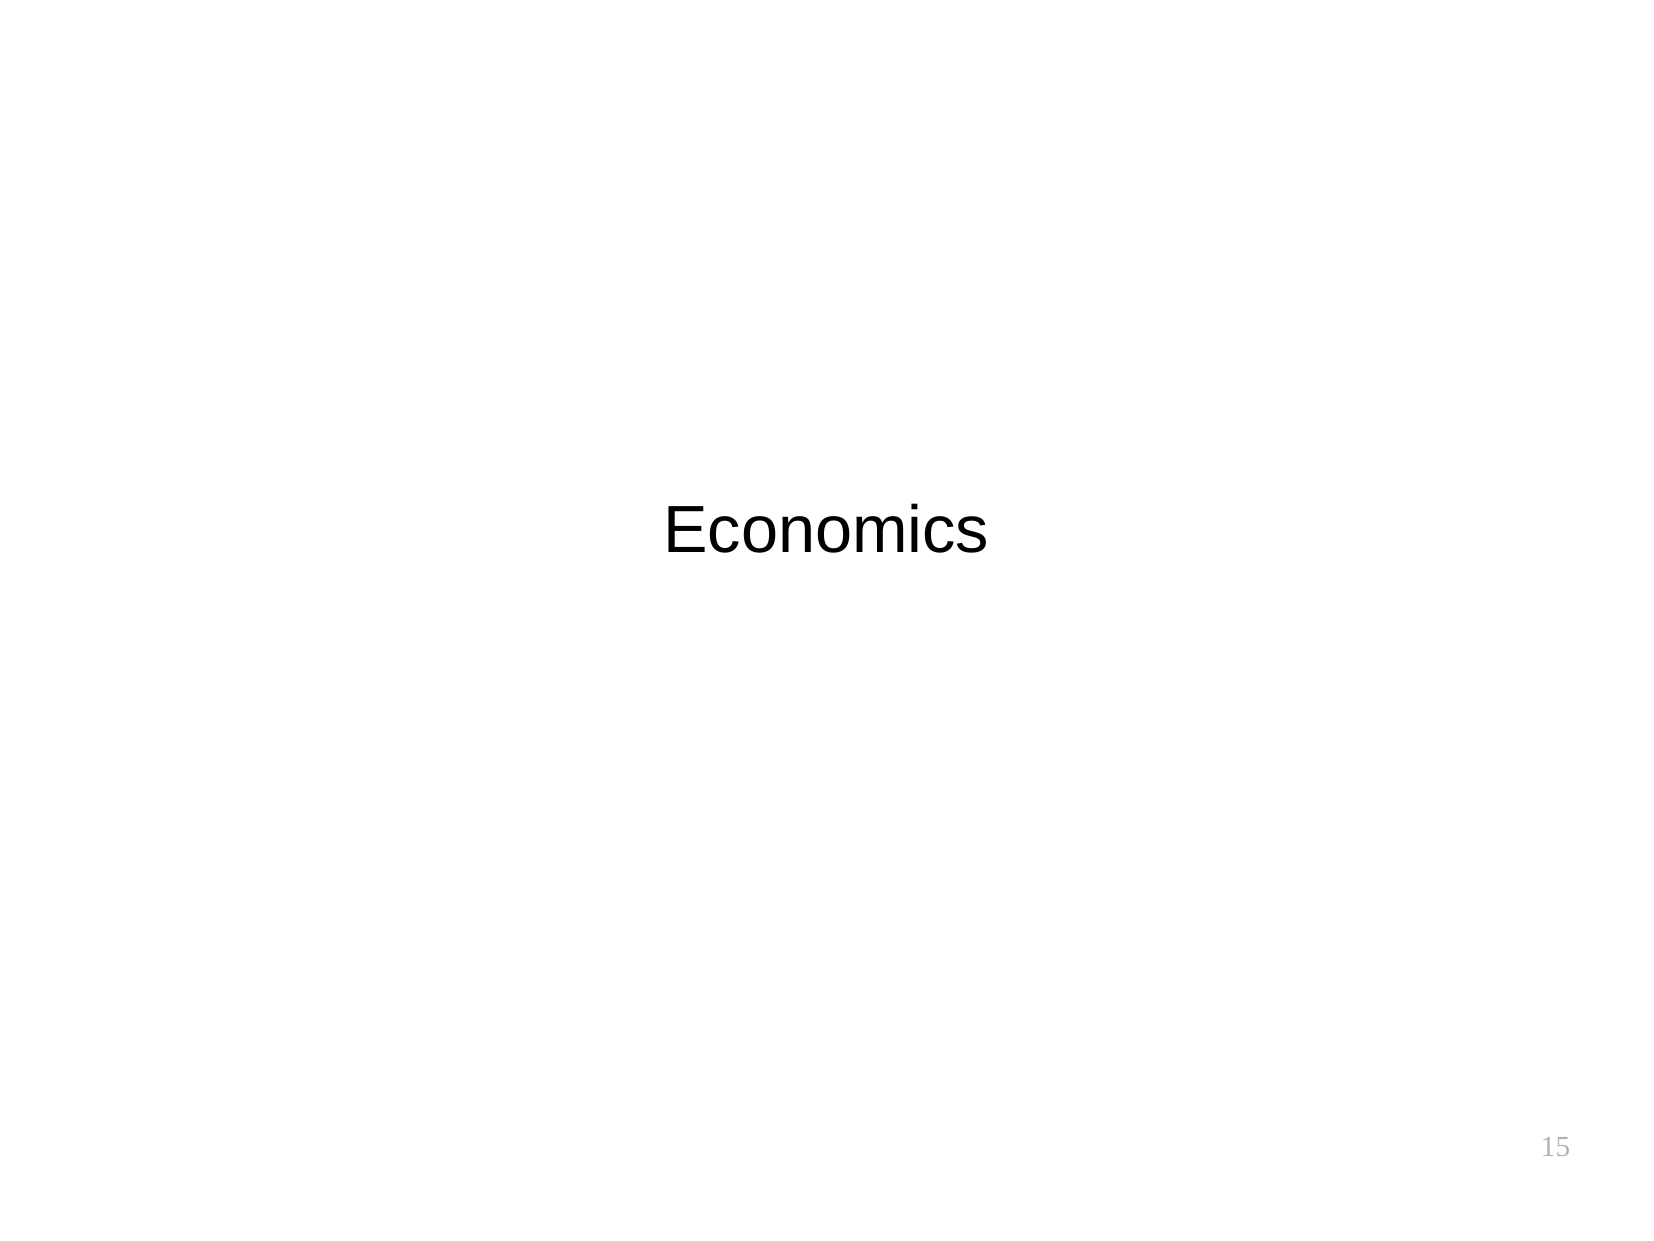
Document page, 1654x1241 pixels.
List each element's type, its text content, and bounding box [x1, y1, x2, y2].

subtitle Economics [82, 49, 1571, 1010]
